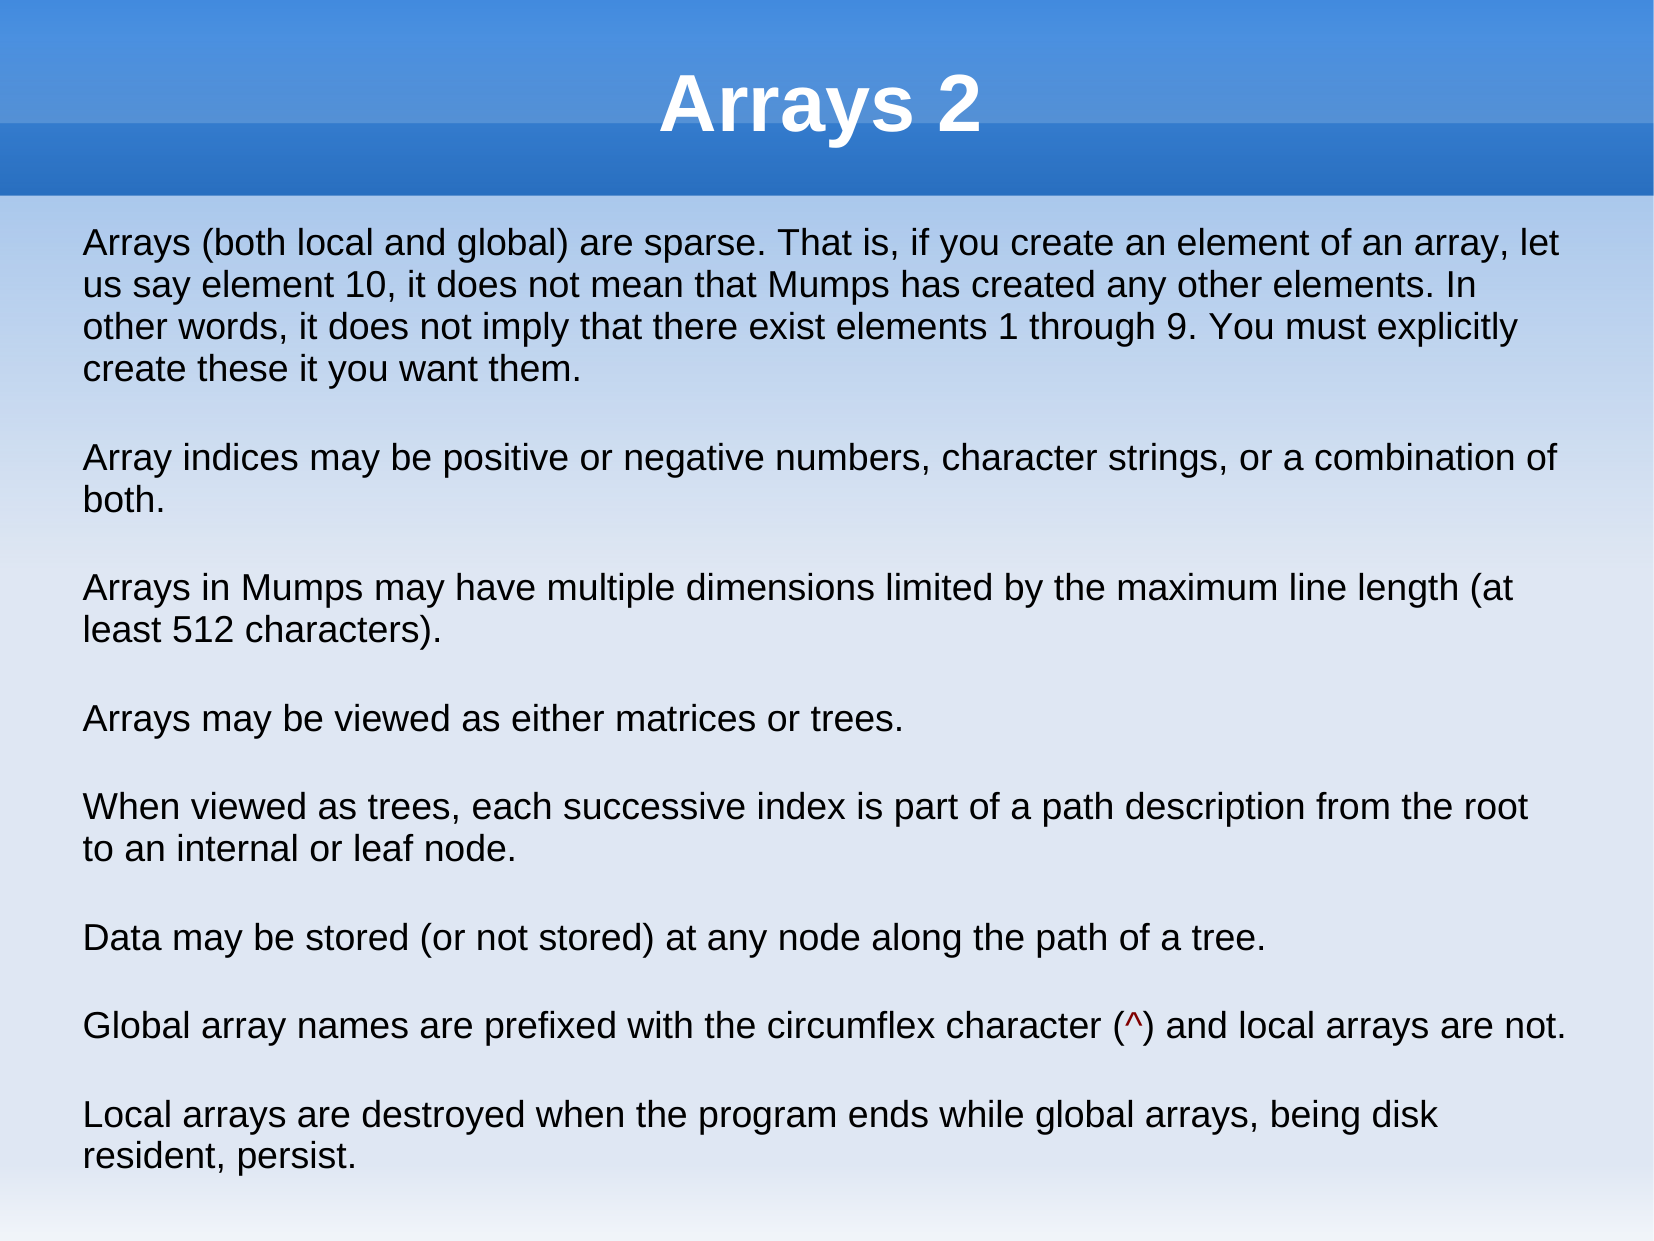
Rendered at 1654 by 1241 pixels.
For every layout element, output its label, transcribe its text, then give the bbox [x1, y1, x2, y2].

picture [0, 0, 1654, 1241]
title Arrays 2 [76, 0, 1565, 208]
subtitle Arrays (both local and global) are sparse. That is, if you create an element of an array, let us say element 10, it does not mean that Mumps has created any other elements. In other words, it does not imply that there exist elements 1 through 9. You must explicitly create these it you want them. Array indices may be positive or negative numbers, character strings, or a combination of both. Arrays in Mumps may have multiple dimensions limited by the maximum line length (at least 512 characters). Arrays may be viewed as either matrices or trees. When viewed as trees, each successive index is part of a path description from the root to an internal or leaf node. Data may be stored (or not stored) at any node along the path of a tree. Global array names are prefixed with the circumflex character (^) and local arrays are not. Local arrays are destroyed when the program ends while global arrays, being disk resident, persist. [82, 219, 1571, 1179]
